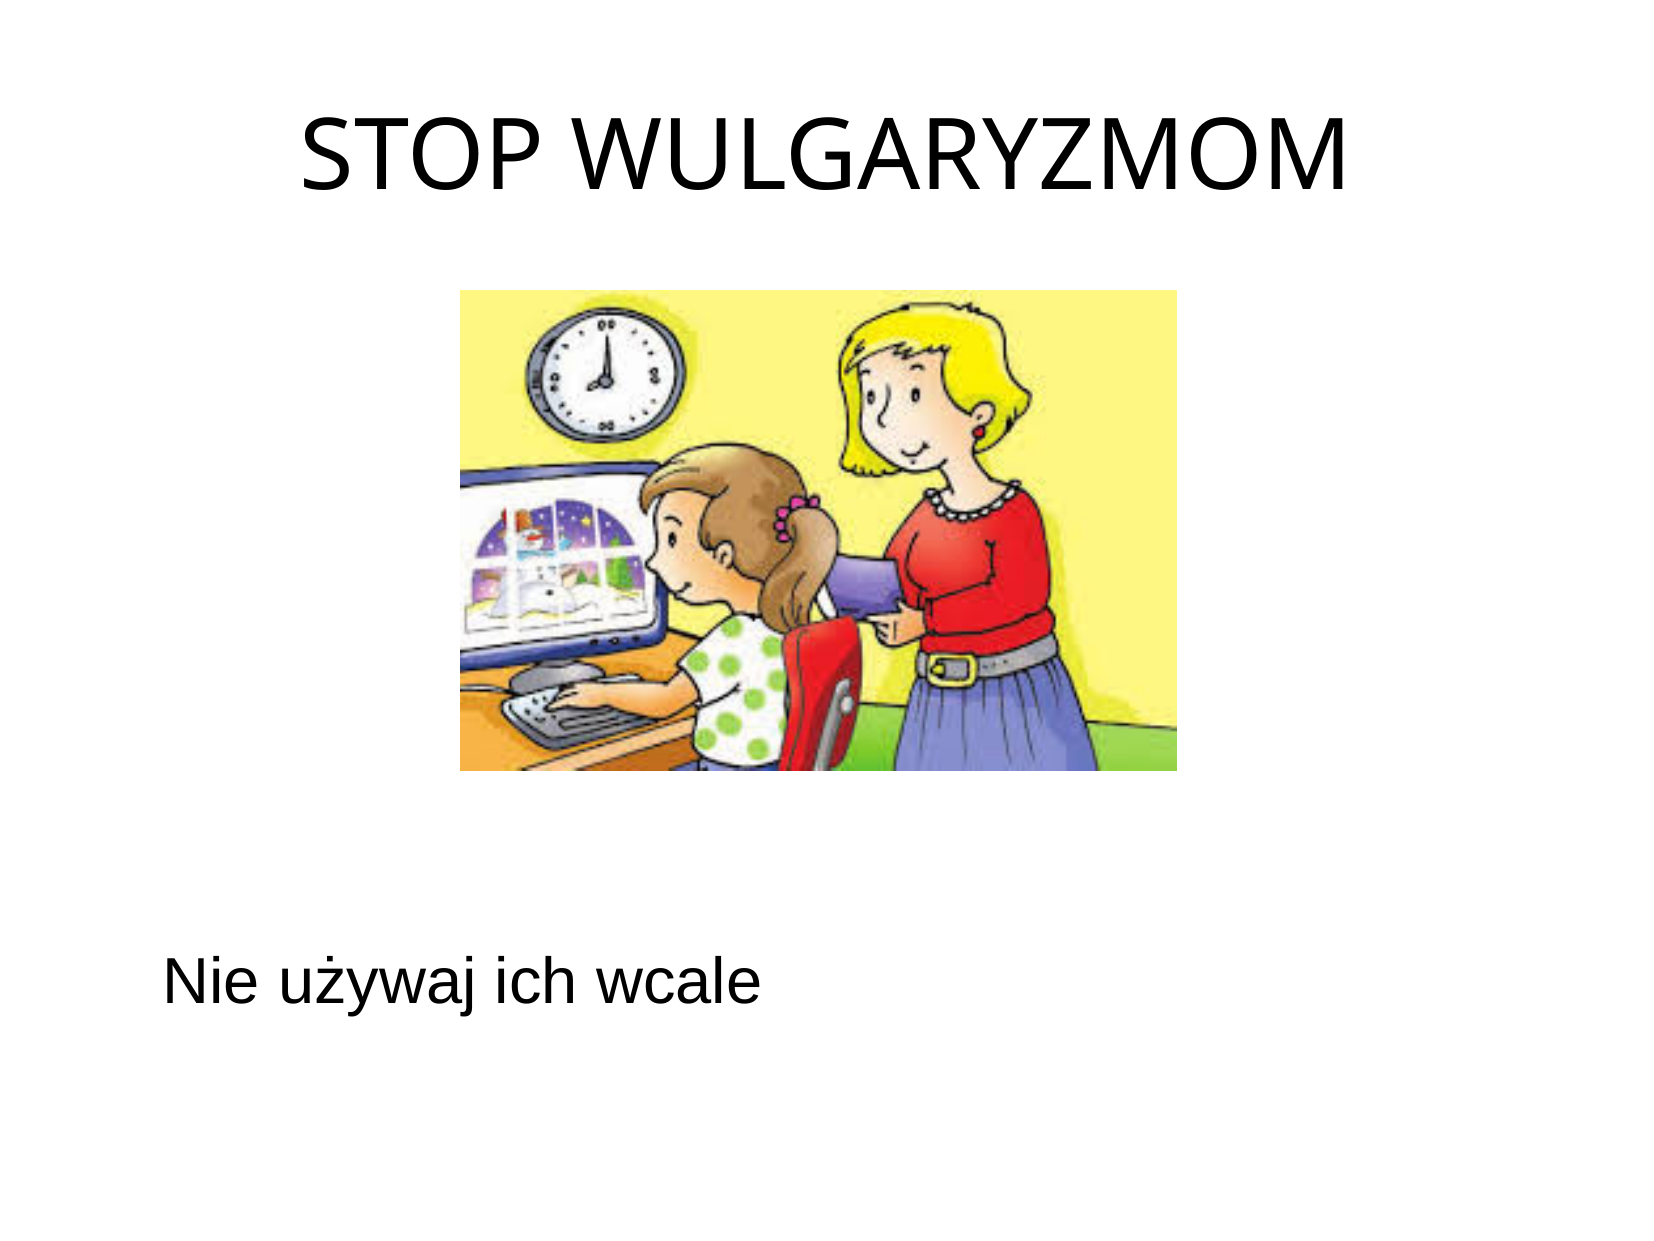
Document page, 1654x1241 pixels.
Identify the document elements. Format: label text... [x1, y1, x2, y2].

title STOP WULGARYZMOM [82, 47, 1571, 252]
picture [460, 290, 1177, 772]
list Nie używaj ich wcale [82, 299, 1571, 1019]
